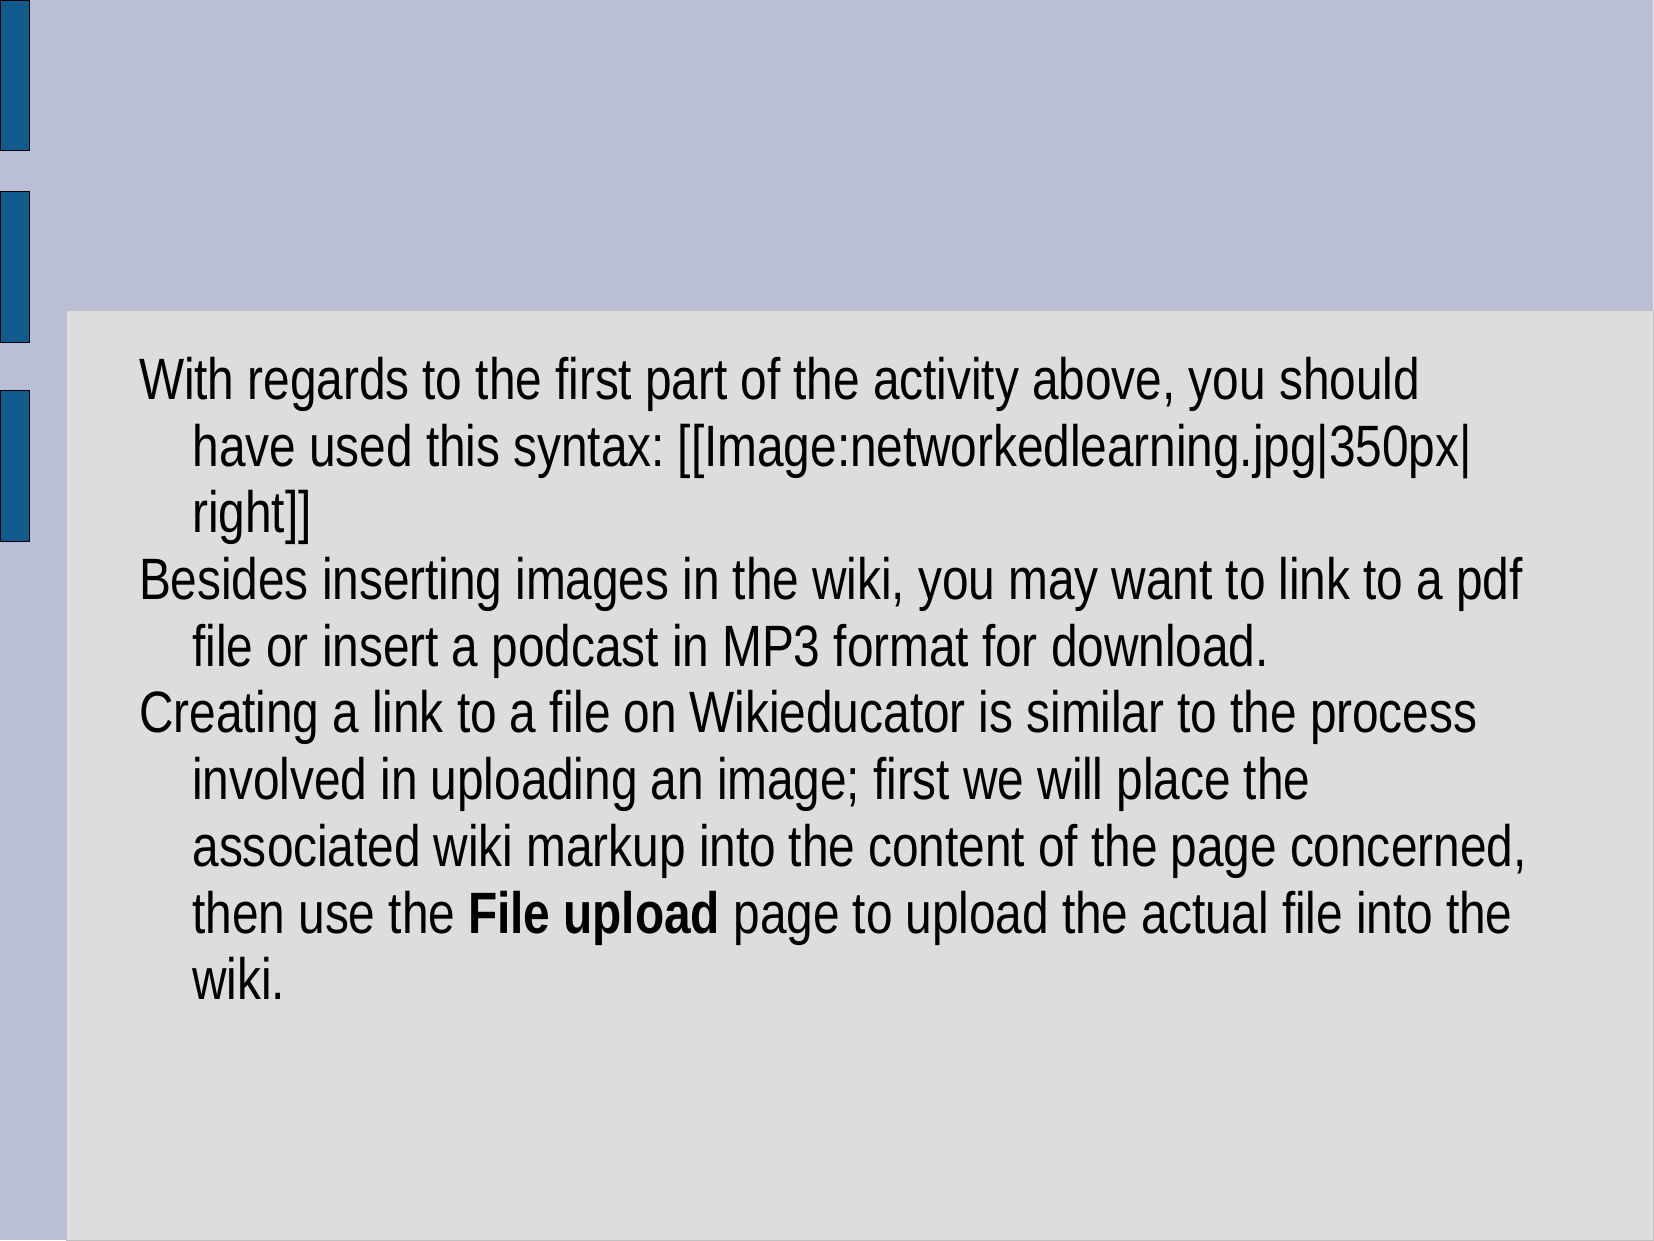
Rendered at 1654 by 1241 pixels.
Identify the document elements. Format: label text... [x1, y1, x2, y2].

list With regards to the first part of the activity above, you should have used this syntax: [[Image:networkedlearning.jpg|350px|right]] Besides inserting images in the wiki, you may want to link to a pdf file or insert a podcast in MP3 format for download. Creating a link to a file on Wikieducator is similar to the process involved in uploading an image; first we will place the associated wiki markup into the content of the page concerned, then use the File upload page to upload the actual file into the wiki. [121, 344, 1534, 1127]
